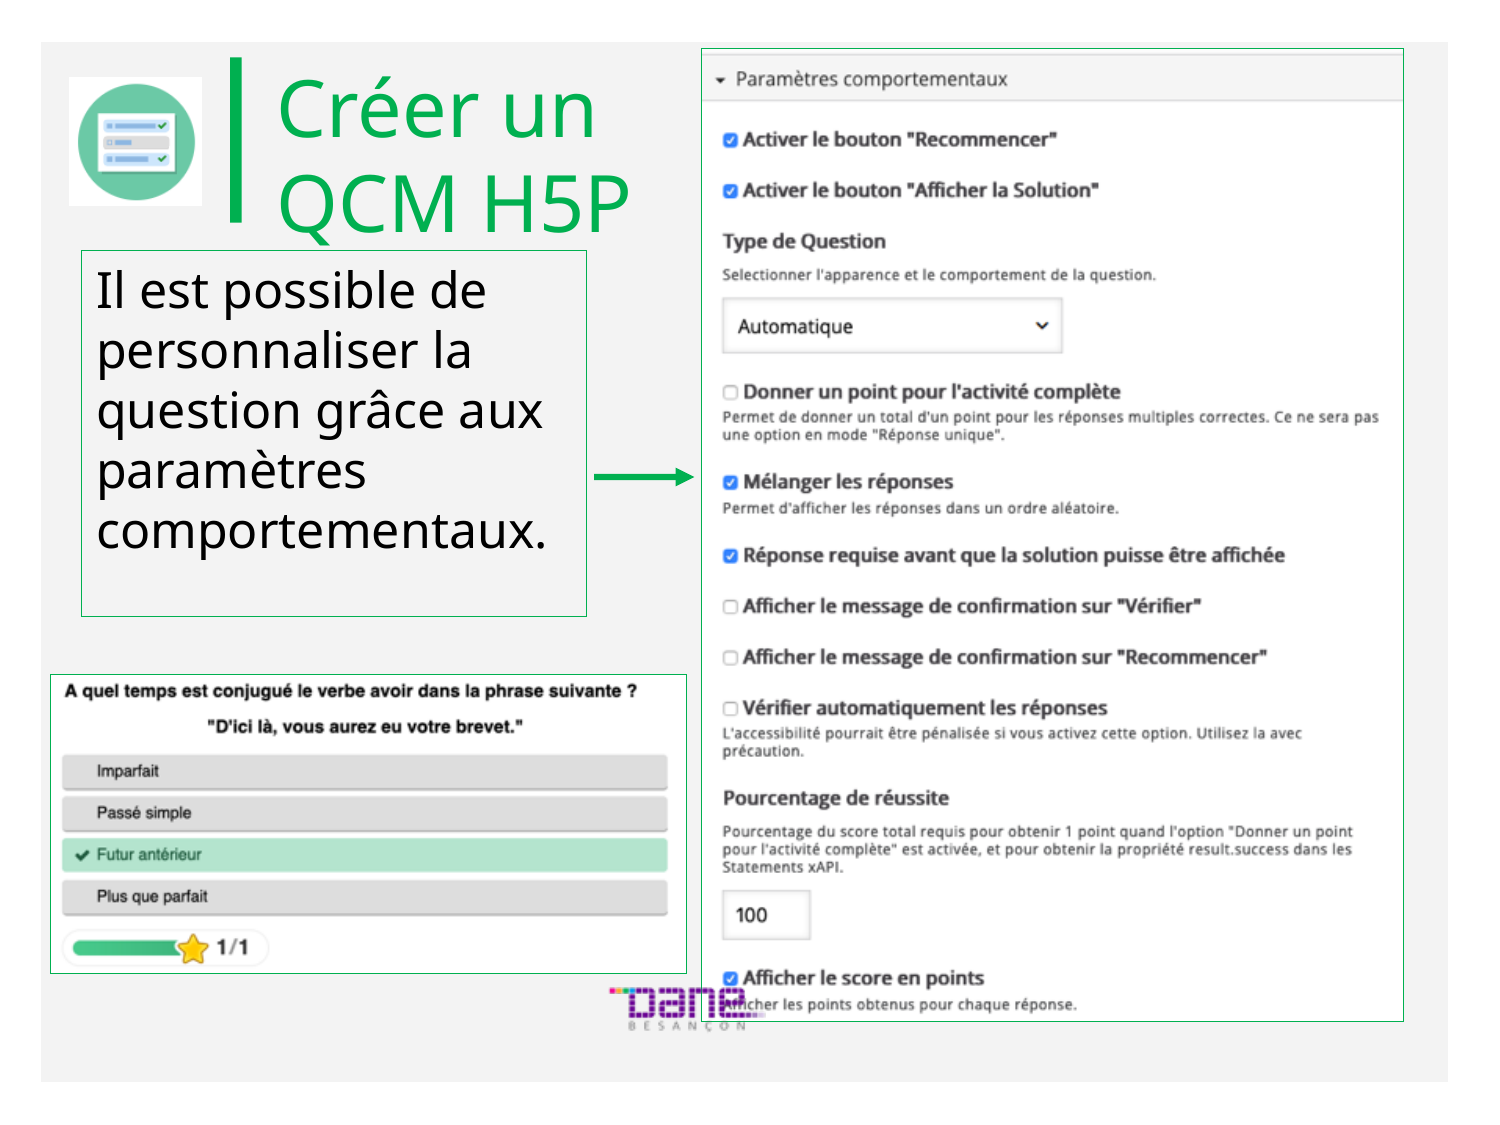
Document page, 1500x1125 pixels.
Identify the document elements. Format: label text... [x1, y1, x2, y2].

text_box Il est possible de personnaliser la question grâce aux paramètres comportementaux. [81, 250, 587, 617]
picture [0, 0, 1500, 1125]
text_box [230, 57, 242, 223]
text_box Créer un QCM H5P [261, 50, 702, 280]
